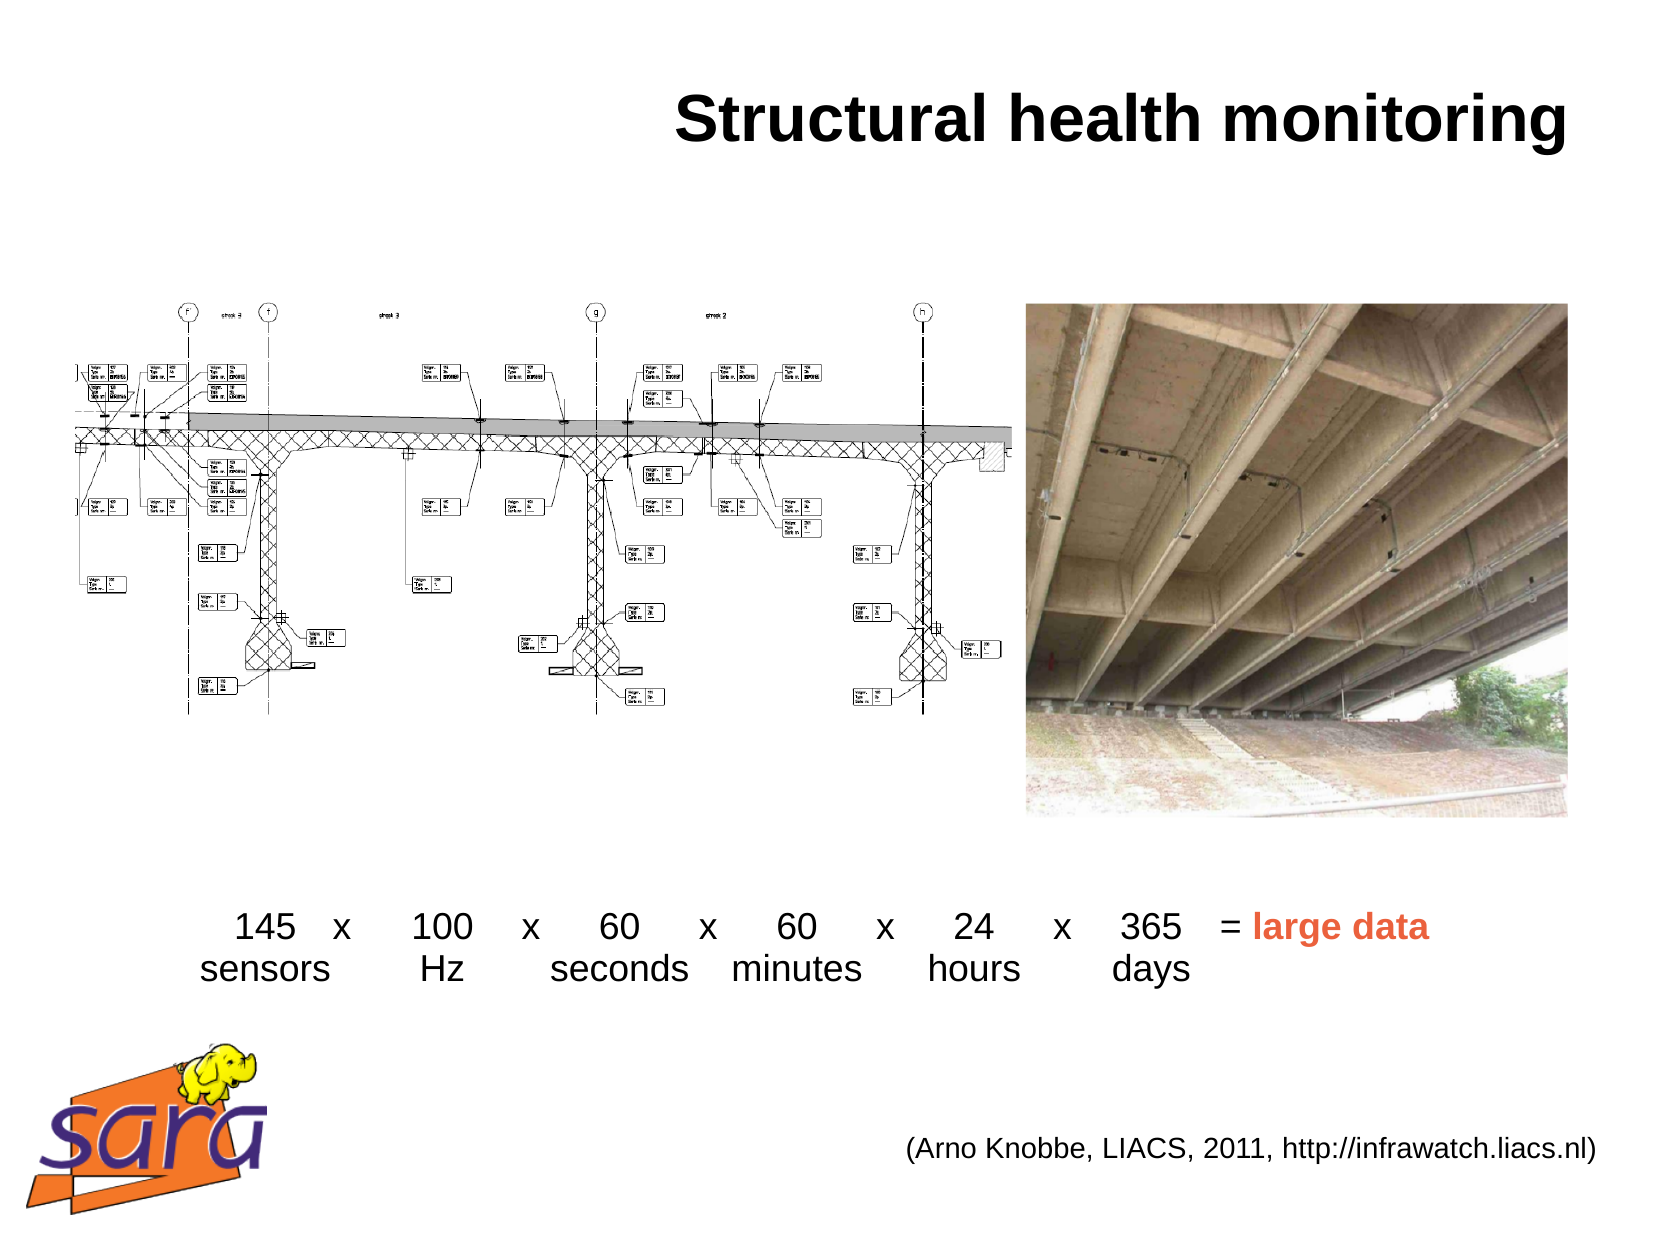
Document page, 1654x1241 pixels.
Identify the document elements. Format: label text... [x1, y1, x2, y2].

text_box (Arno Knobbe, LIACS, 2011, http://infrawatch.liacs.nl) [300, 1125, 1613, 1173]
text_box x [673, 897, 743, 955]
title Structural health monitoring [82, 56, 1571, 181]
text_box x [850, 897, 921, 955]
text_box 24 hours [880, 898, 1057, 997]
text_box 60 seconds [526, 898, 703, 997]
picture [75, 252, 1585, 831]
text_box 100 Hz [348, 897, 526, 997]
text_box = large data [1205, 897, 1538, 955]
picture [26, 1029, 267, 1215]
text_box x [307, 897, 377, 955]
text_box 60 minutes [703, 898, 880, 997]
text_box 365 days [1057, 898, 1246, 997]
text_box 145 sensors [171, 897, 348, 997]
text_box x [1027, 897, 1098, 955]
text_box x [496, 897, 566, 955]
